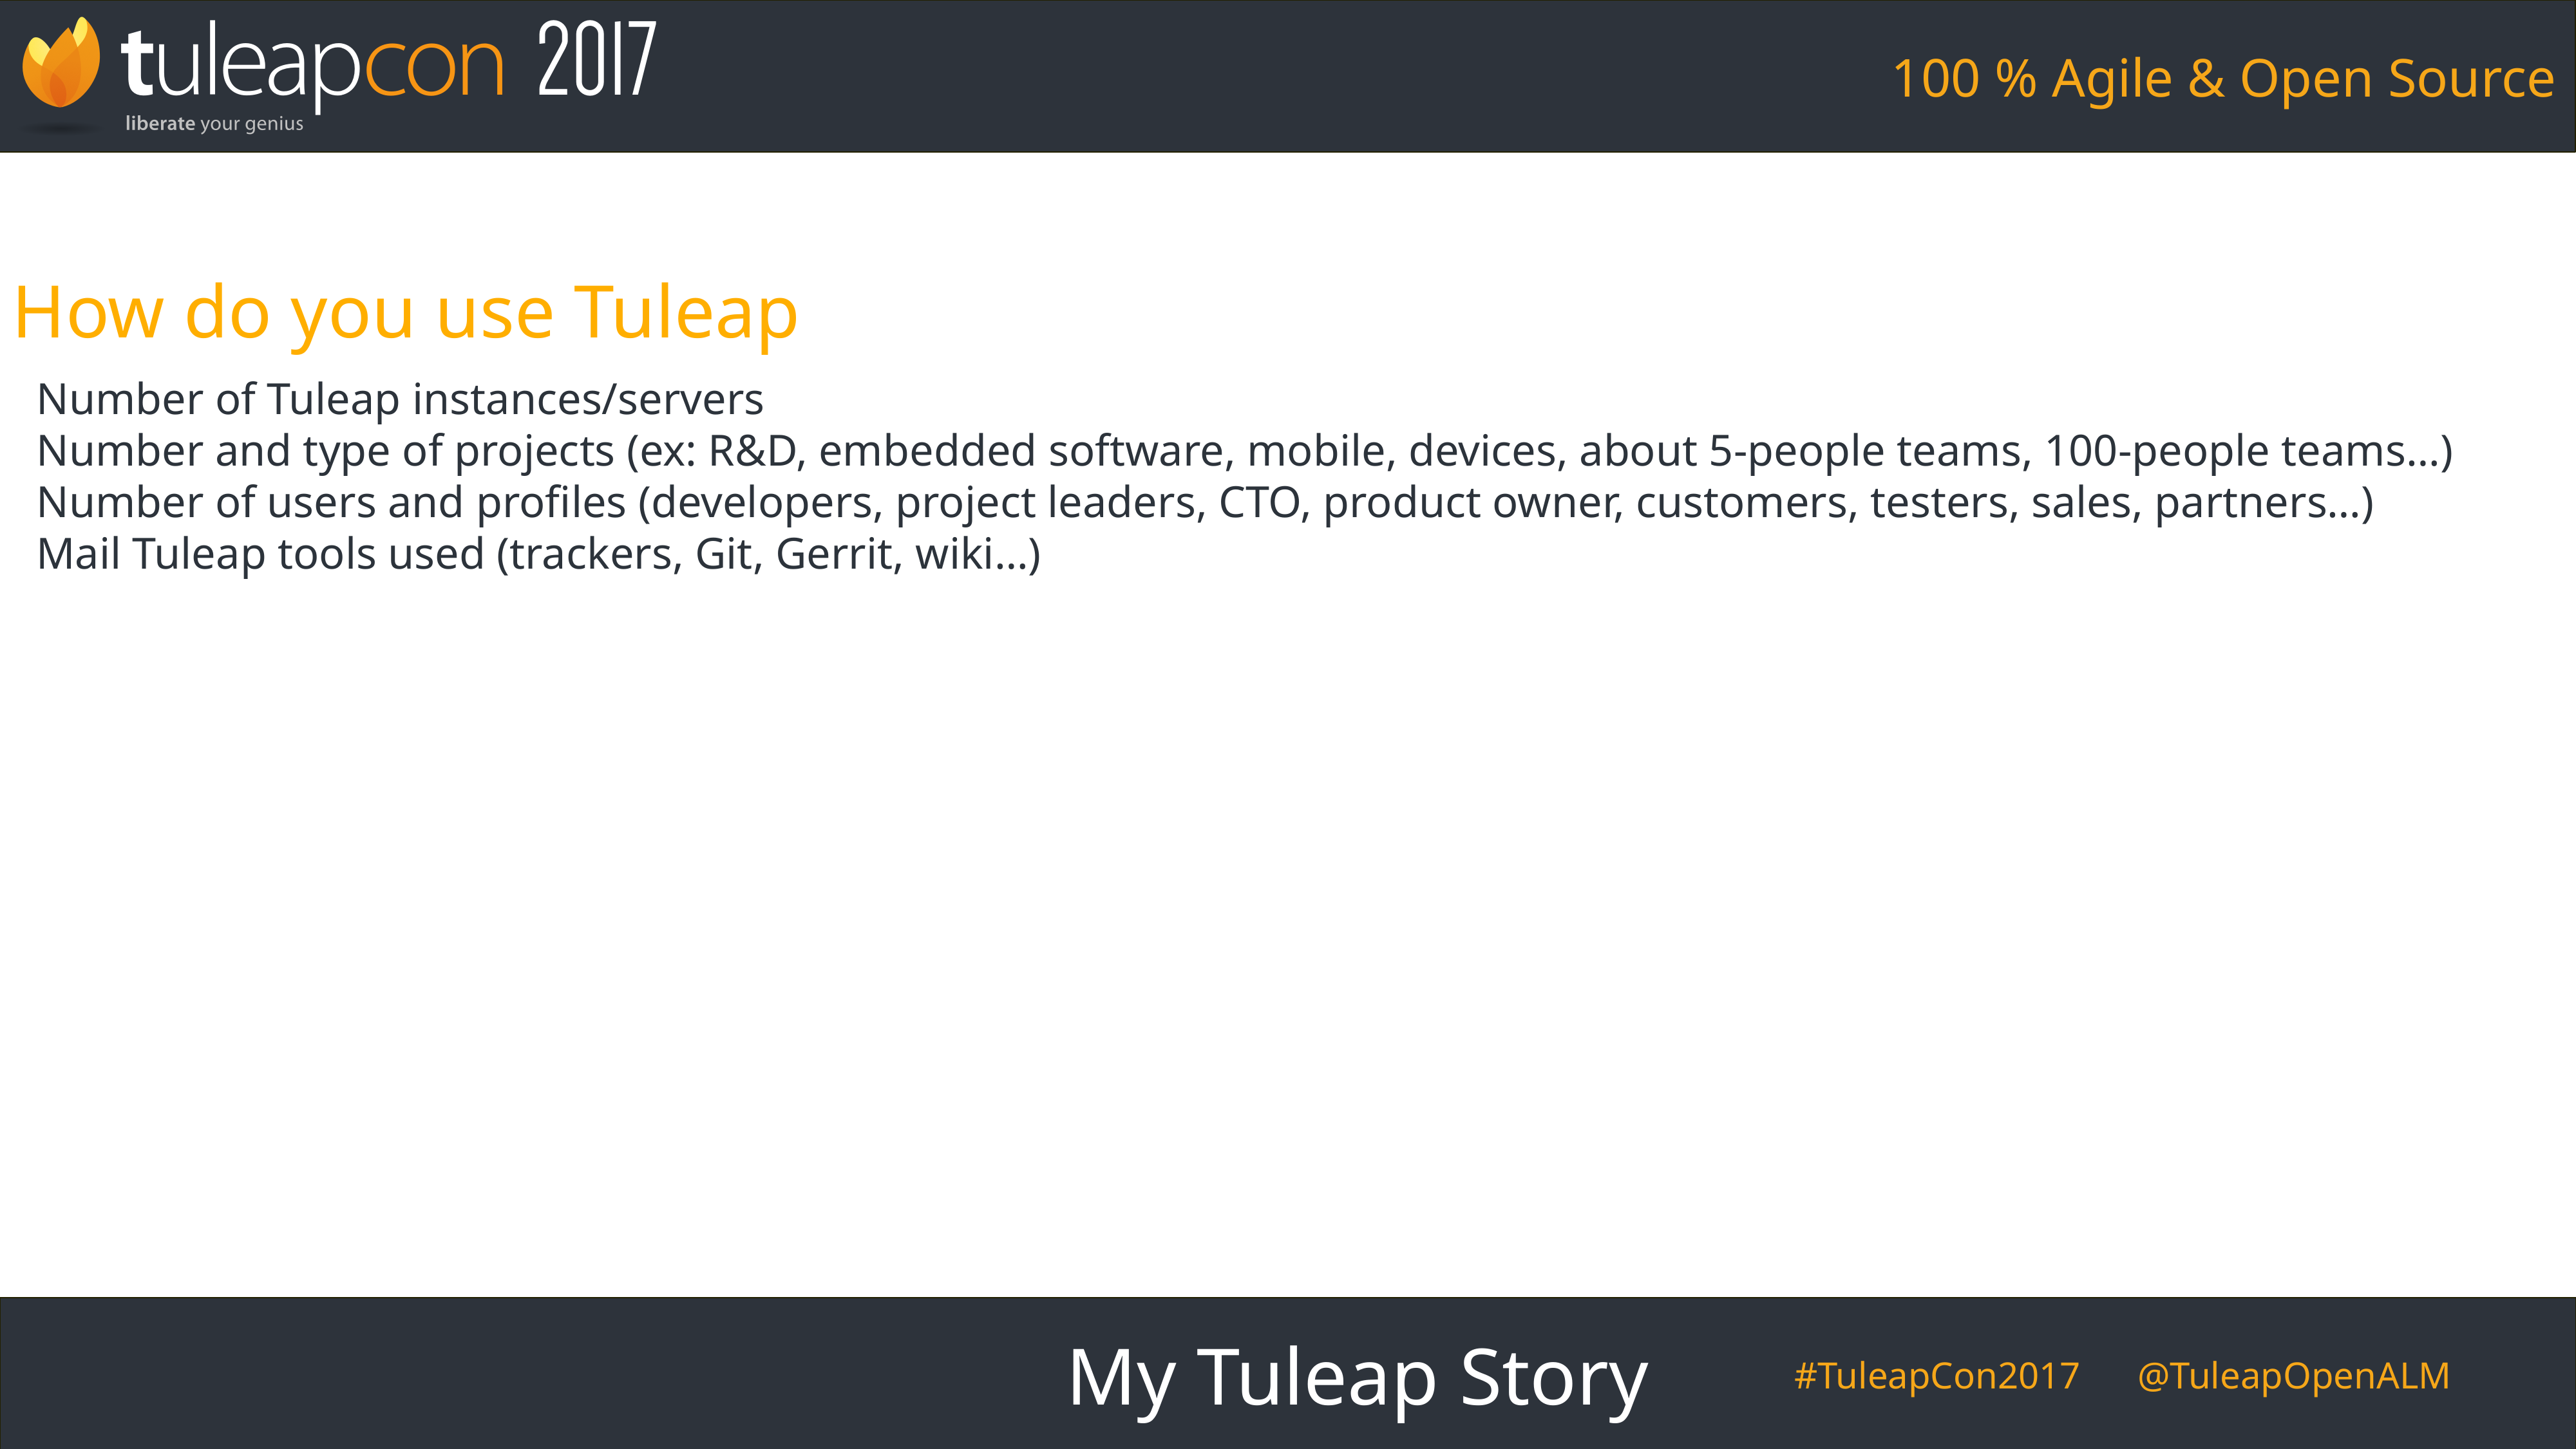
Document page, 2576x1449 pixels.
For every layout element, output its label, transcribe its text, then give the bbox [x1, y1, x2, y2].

text_box How do you use Tuleap Number of Tuleap instances/servers Number and type of projects (ex: R&D, embedded software, mobile, devices, about 5-people teams, 100-people teams…) Number of users and profiles (developers, project leaders, CTO, product owner, customers, testers, sales, partners…) Mail Tuleap tools used (trackers, Git, Gerrit, wiki…) [6, 260, 2510, 583]
picture [9, 17, 675, 138]
